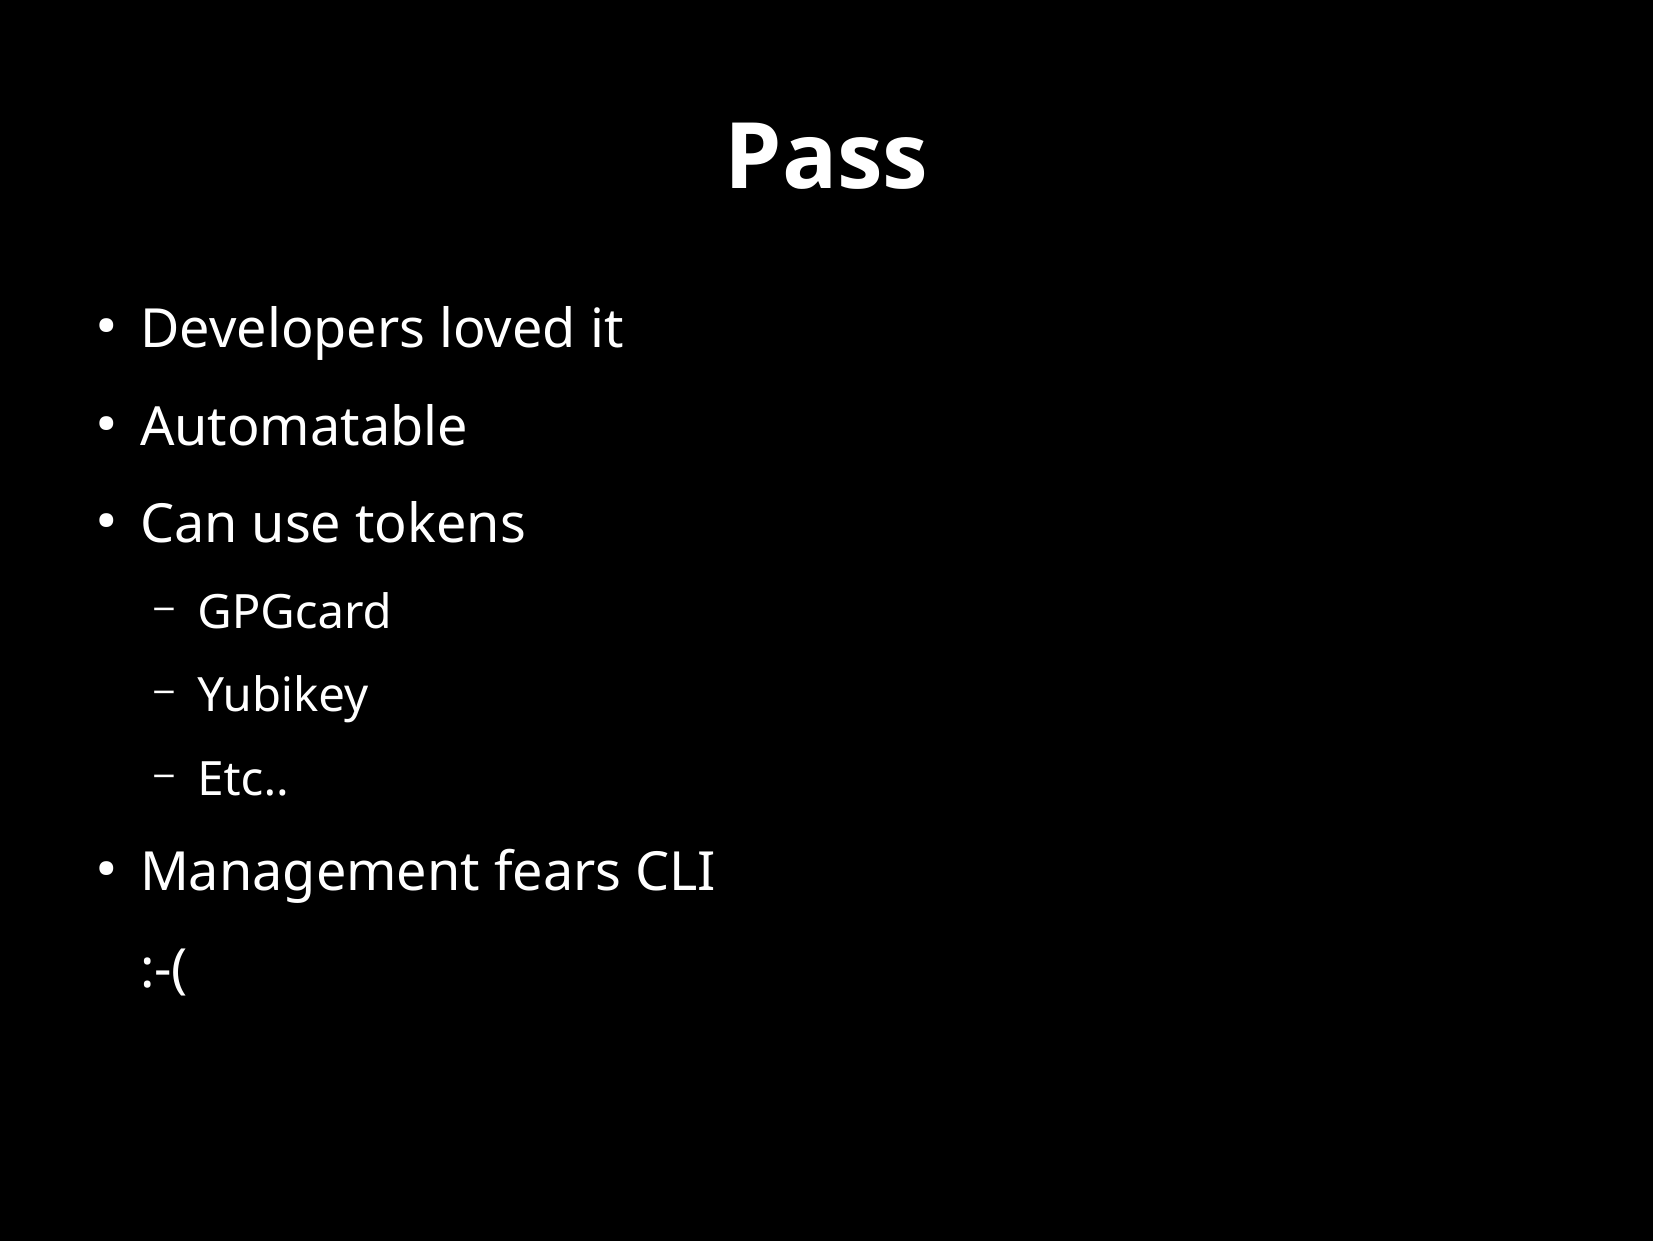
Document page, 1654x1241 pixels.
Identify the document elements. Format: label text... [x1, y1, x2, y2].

list Developers loved it Automatable Can use tokens GPGcard Yubikey Etc.. Management fears CLI :-( [82, 290, 1571, 1010]
title Pass [82, 49, 1571, 257]
